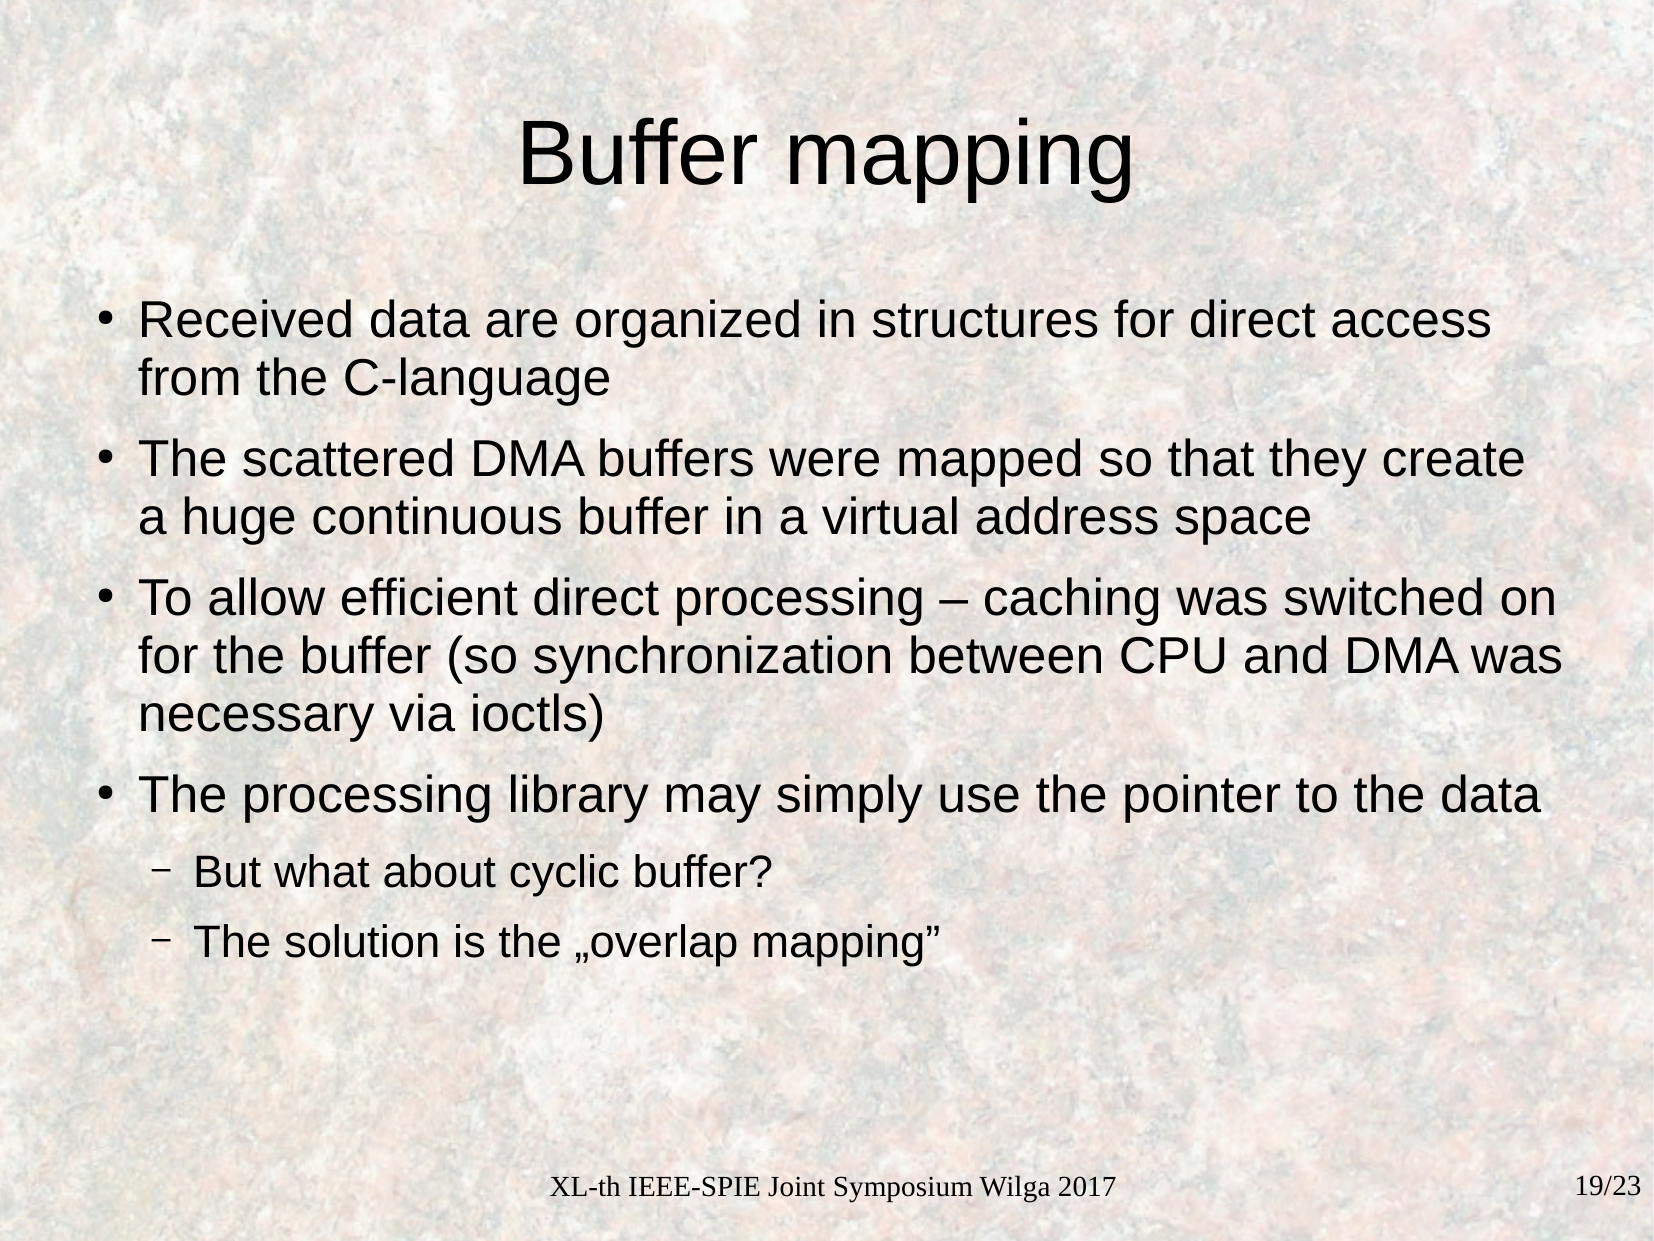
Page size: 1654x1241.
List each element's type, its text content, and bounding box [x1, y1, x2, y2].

picture [0, 0, 1654, 1241]
title Buffer mapping [82, 49, 1571, 257]
list Received data are organized in structures for direct access from the C-language The scattered DMA buffers were mapped so that they create a huge continuous buffer in a virtual address space To allow efficient direct processing – caching was switched on for the buffer (so synchronization between CPU and DMA was necessary via ioctls) The processing library may simply use the pointer to the data But what about cyclic buffer? The solution is the „overlap mapping” [82, 290, 1571, 1010]
